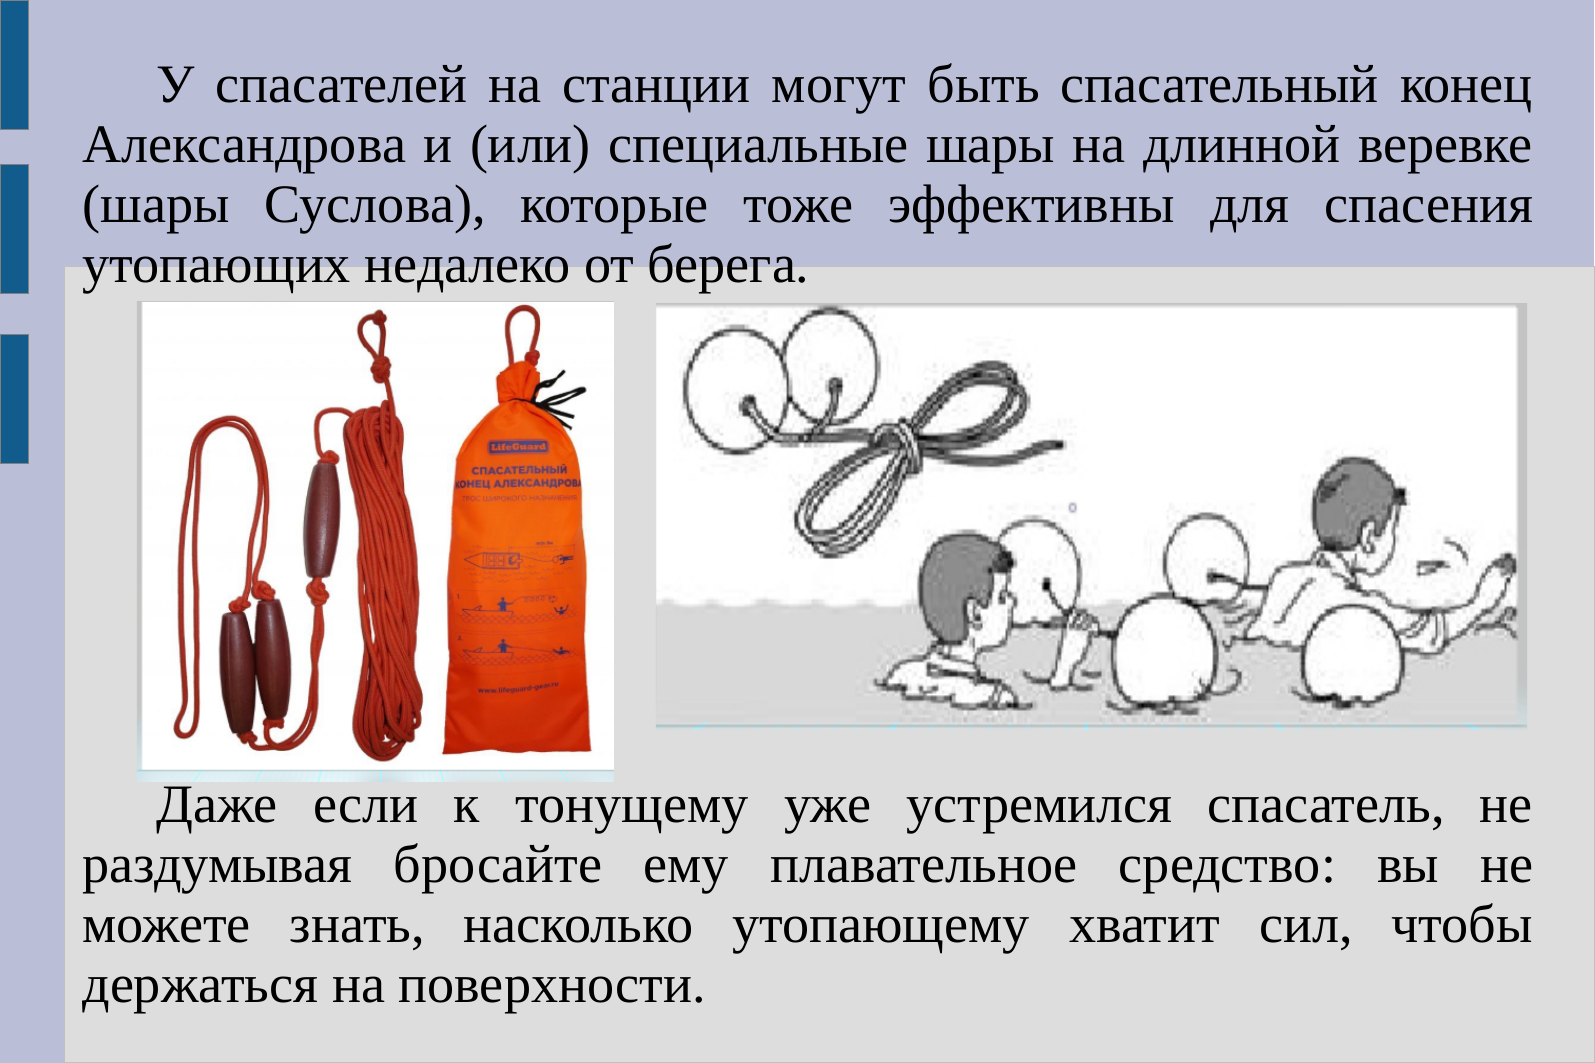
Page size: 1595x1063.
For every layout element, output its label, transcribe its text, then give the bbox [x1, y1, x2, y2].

picture [136, 301, 614, 782]
picture [655, 303, 1528, 730]
text_box У спасателей на станции могут быть спасательный конец Александрова и (или) специальные шары на длинной веревке (шары Суслова), которые тоже эффективны для спасения утопающих недалеко от берега. Даже если к тонущему уже устремился спасатель, не раздумывая бросайте ему плавательное средство: вы не можете знать, насколько утопающему хватит сил, чтобы держаться на поверхности. [67, 47, 1550, 1039]
